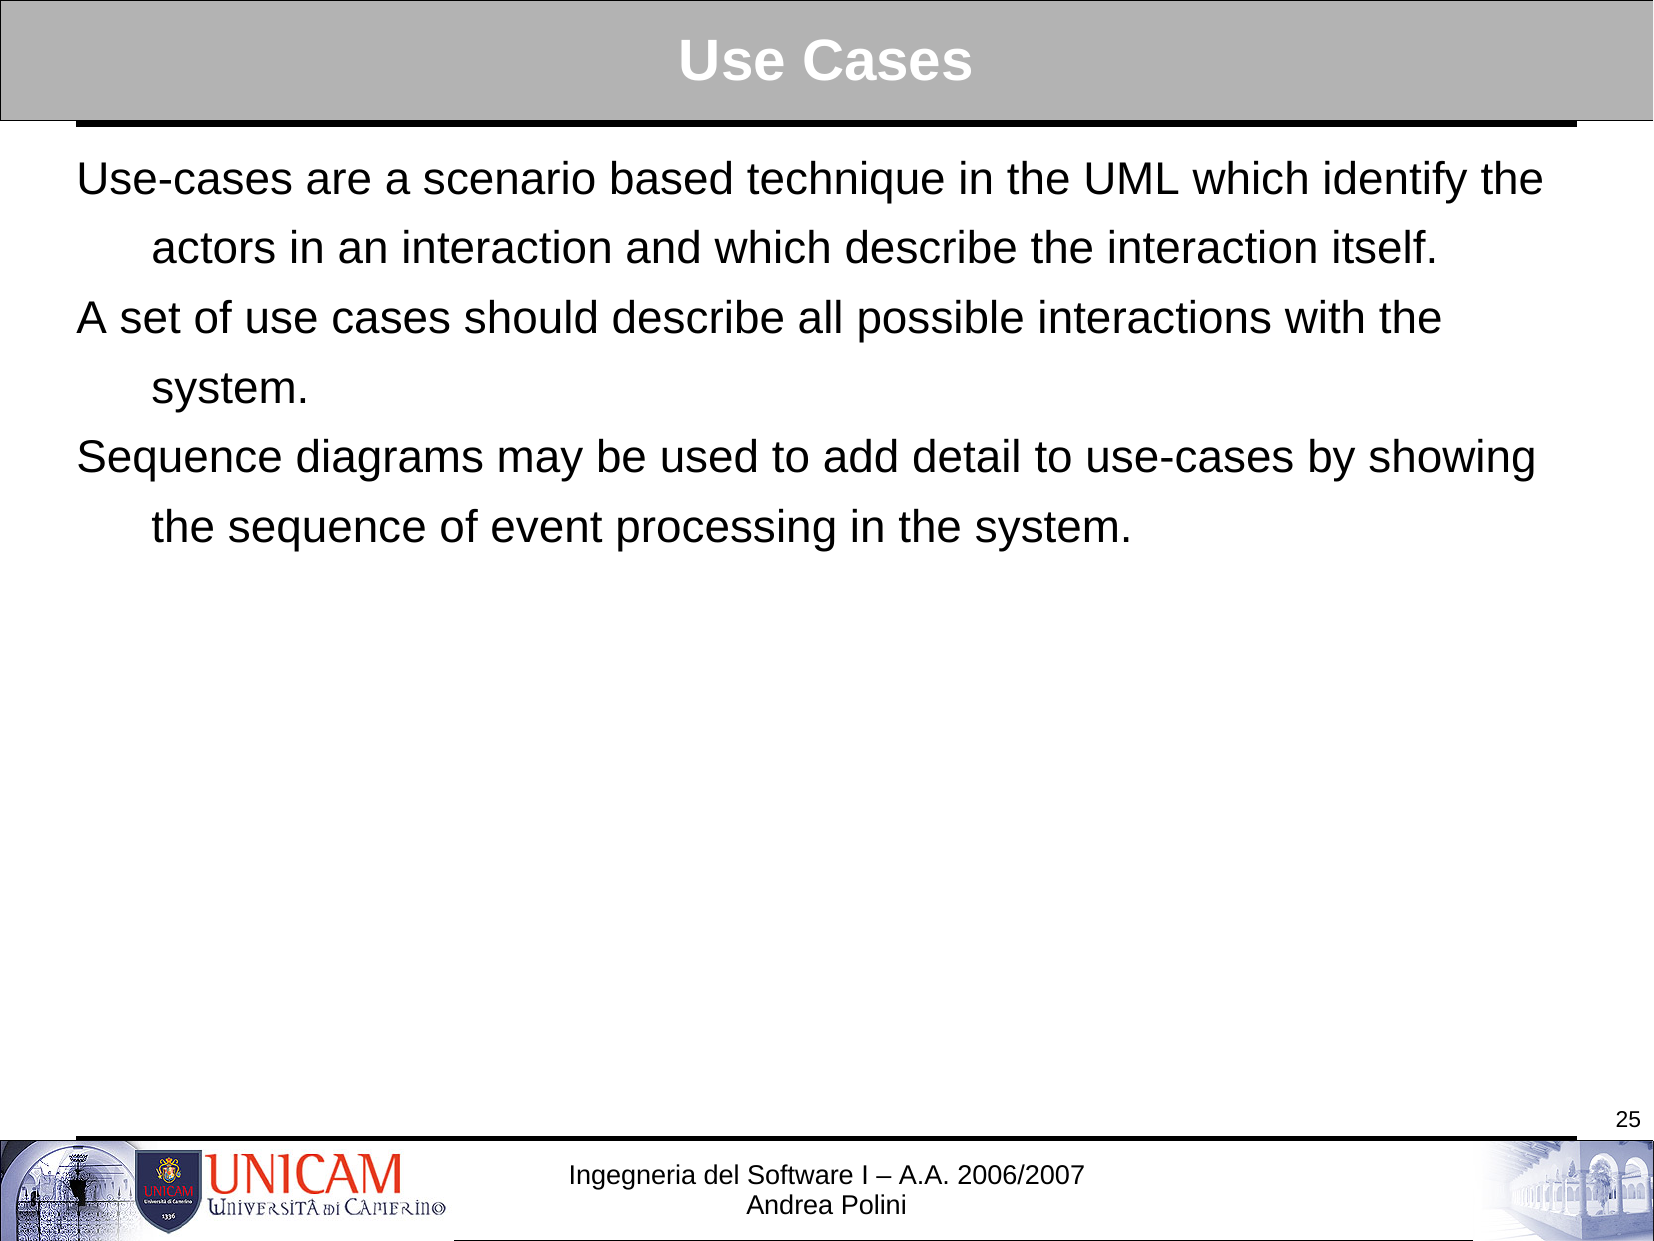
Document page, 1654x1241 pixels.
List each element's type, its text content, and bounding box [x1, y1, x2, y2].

list Use-cases are a scenario based technique in the UML which identify the actors in an interaction and which describe the interaction itself. A set of use cases should describe all possible interactions with the system. Sequence diagrams may be used to add detail to use-cases by showing the sequence of event processing in the system. [76, 152, 1577, 671]
title Use Cases [0, 0, 1653, 121]
picture [0, 1141, 454, 1241]
picture [1473, 1141, 1654, 1241]
